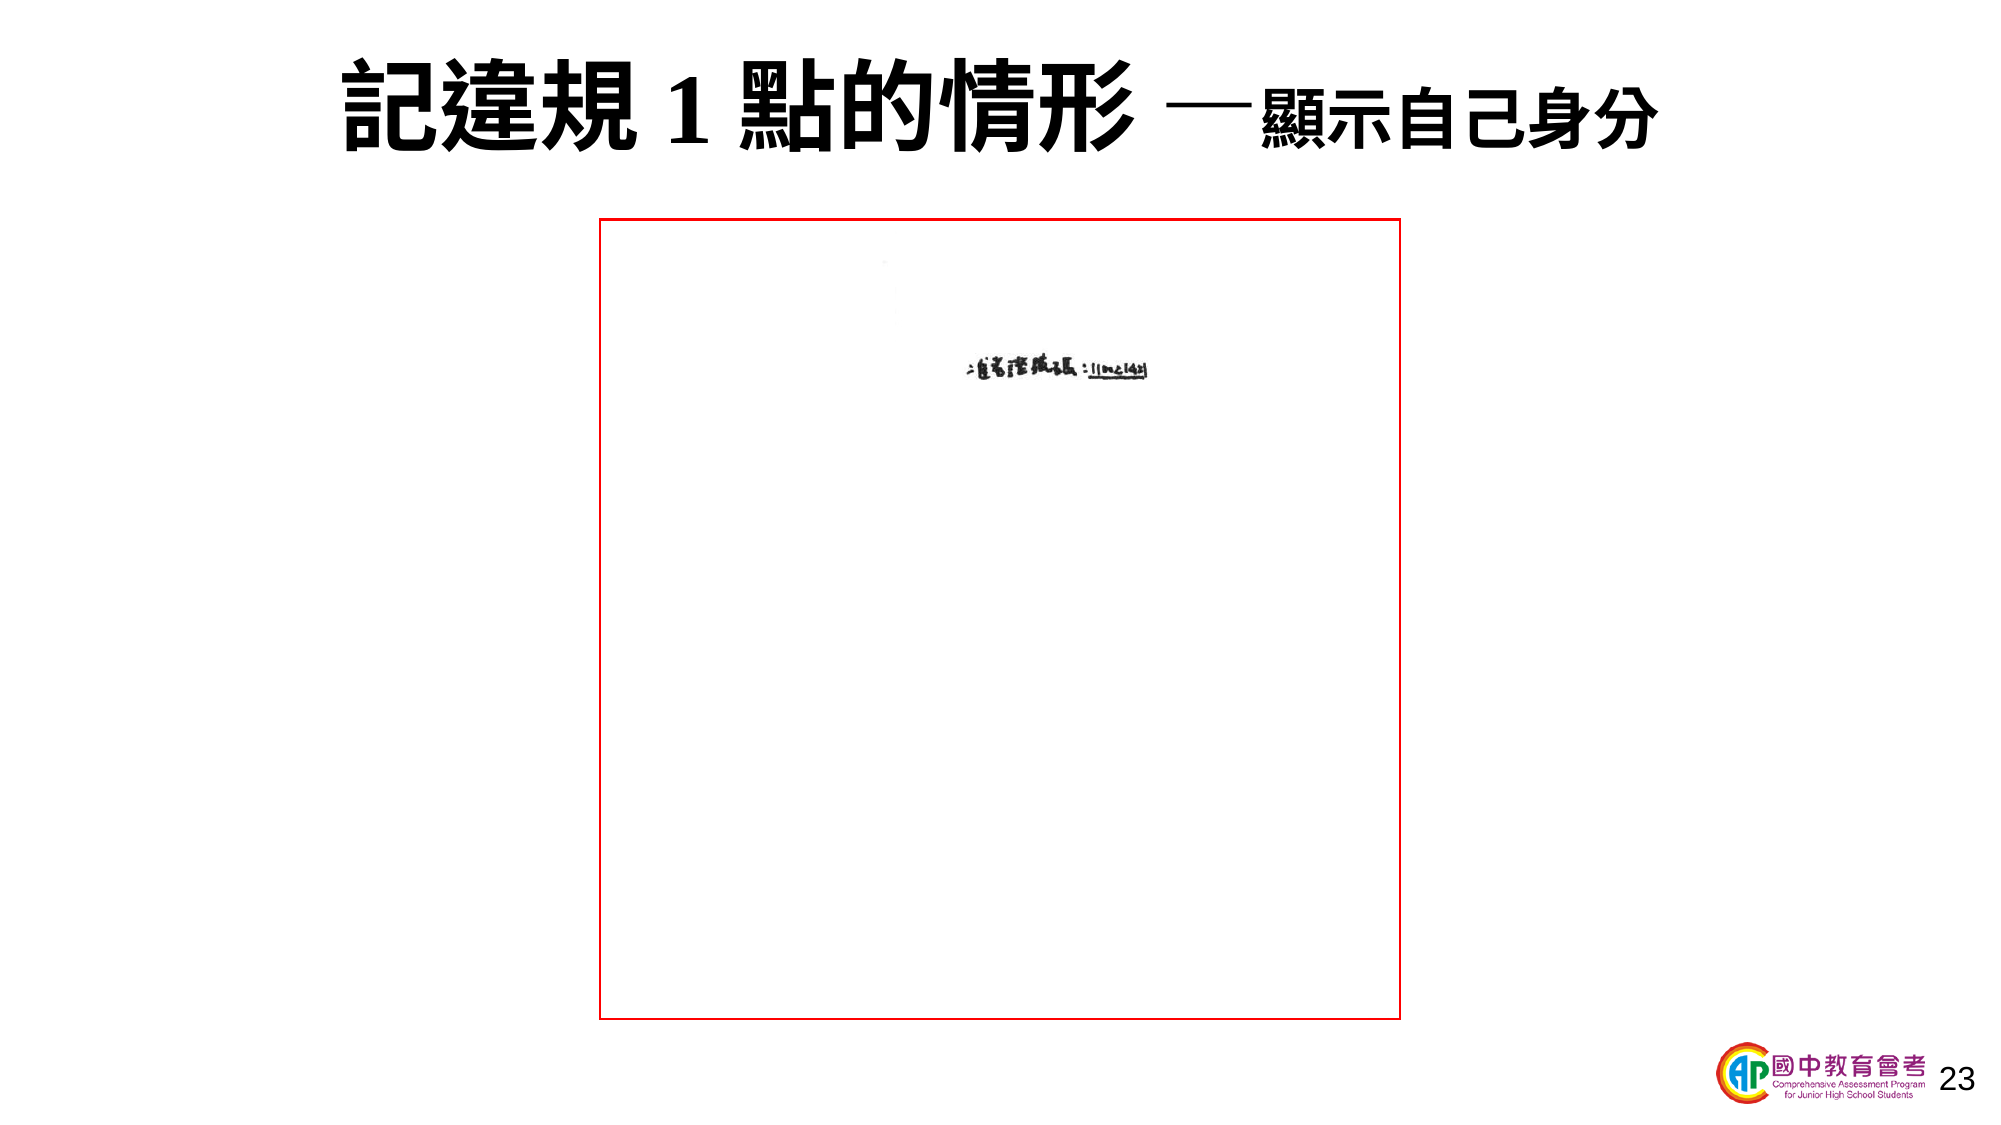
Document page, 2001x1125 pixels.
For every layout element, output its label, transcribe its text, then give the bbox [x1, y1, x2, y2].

title 記違規1點的情形 —顯示自己身分 [137, 2, 1863, 220]
picture [601, 220, 1399, 1018]
text_box [1923, 1047, 2000, 1108]
